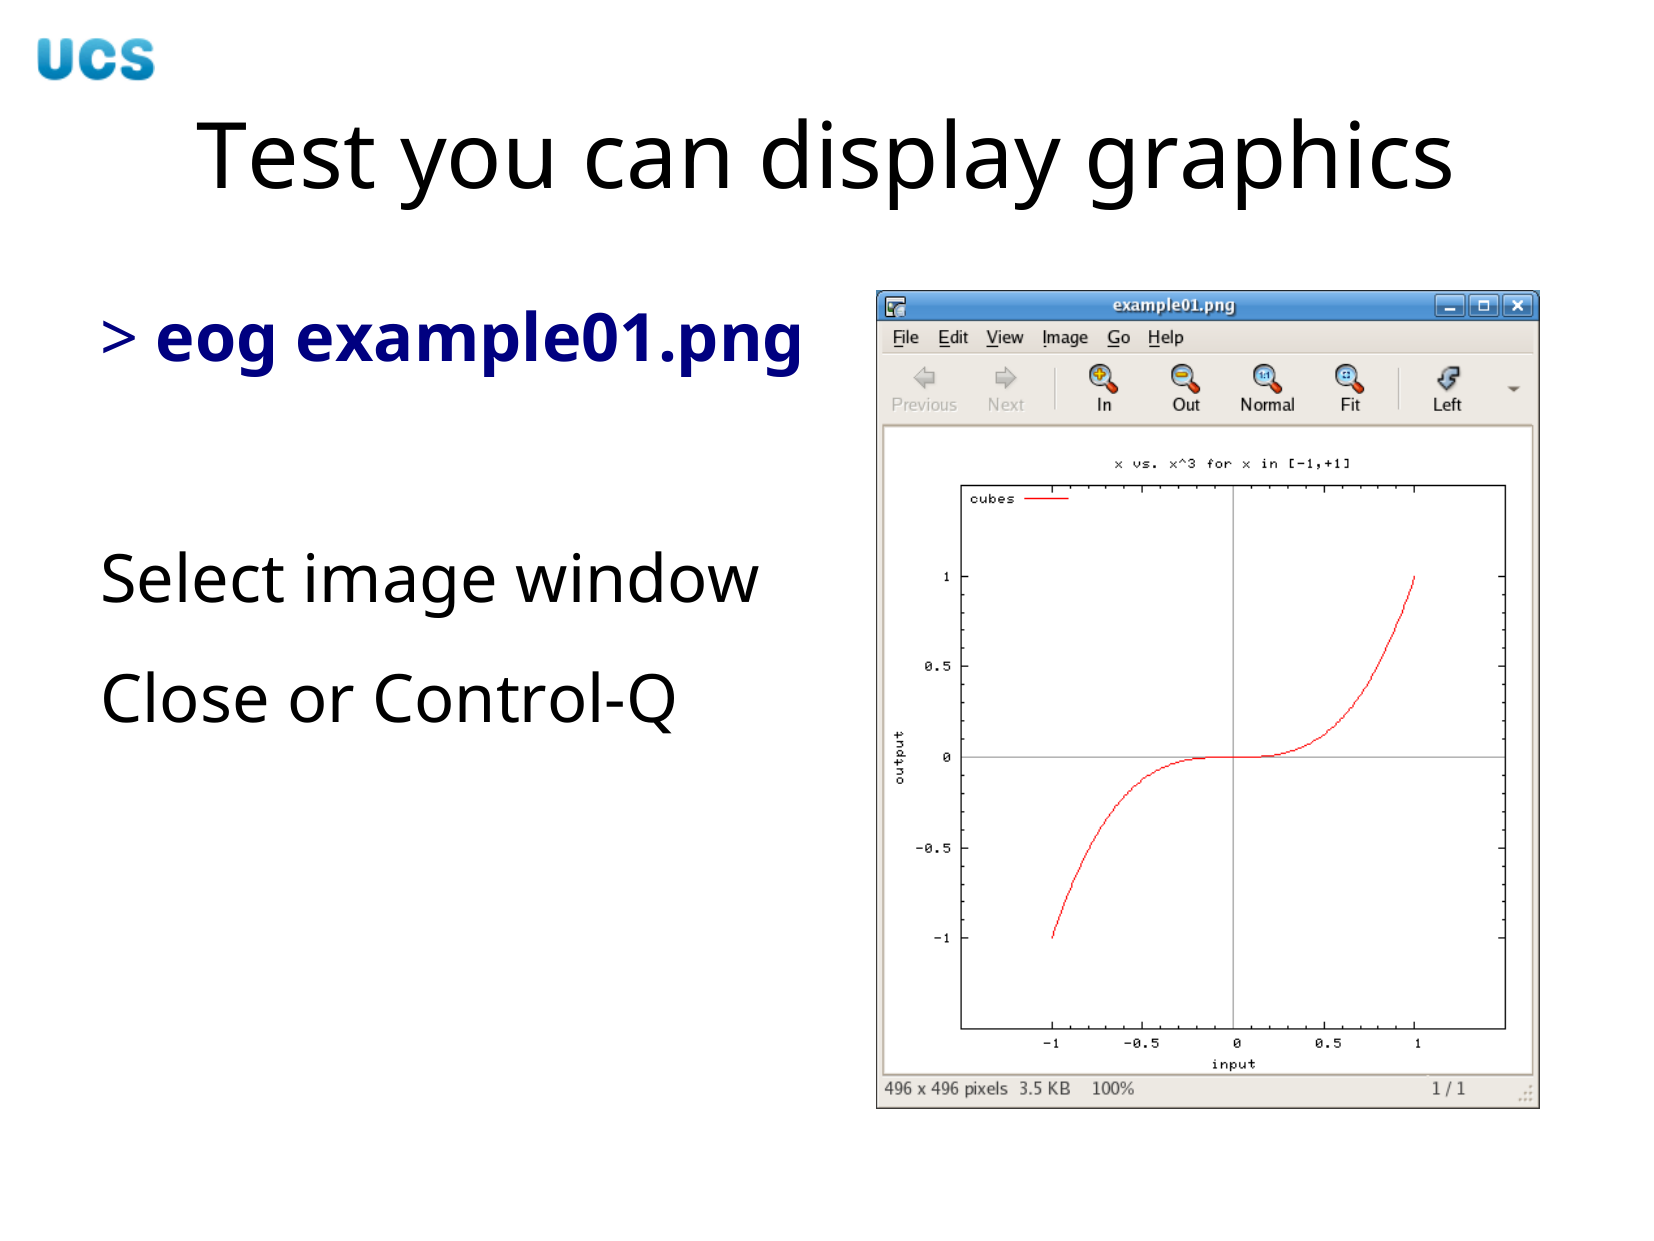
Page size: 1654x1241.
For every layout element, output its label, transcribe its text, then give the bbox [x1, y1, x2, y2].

title Test you can display graphics [82, 49, 1571, 257]
list > eog example01.png Select image window Close or Control-Q [82, 290, 809, 1109]
picture [876, 290, 1540, 1109]
picture [37, 37, 155, 82]
